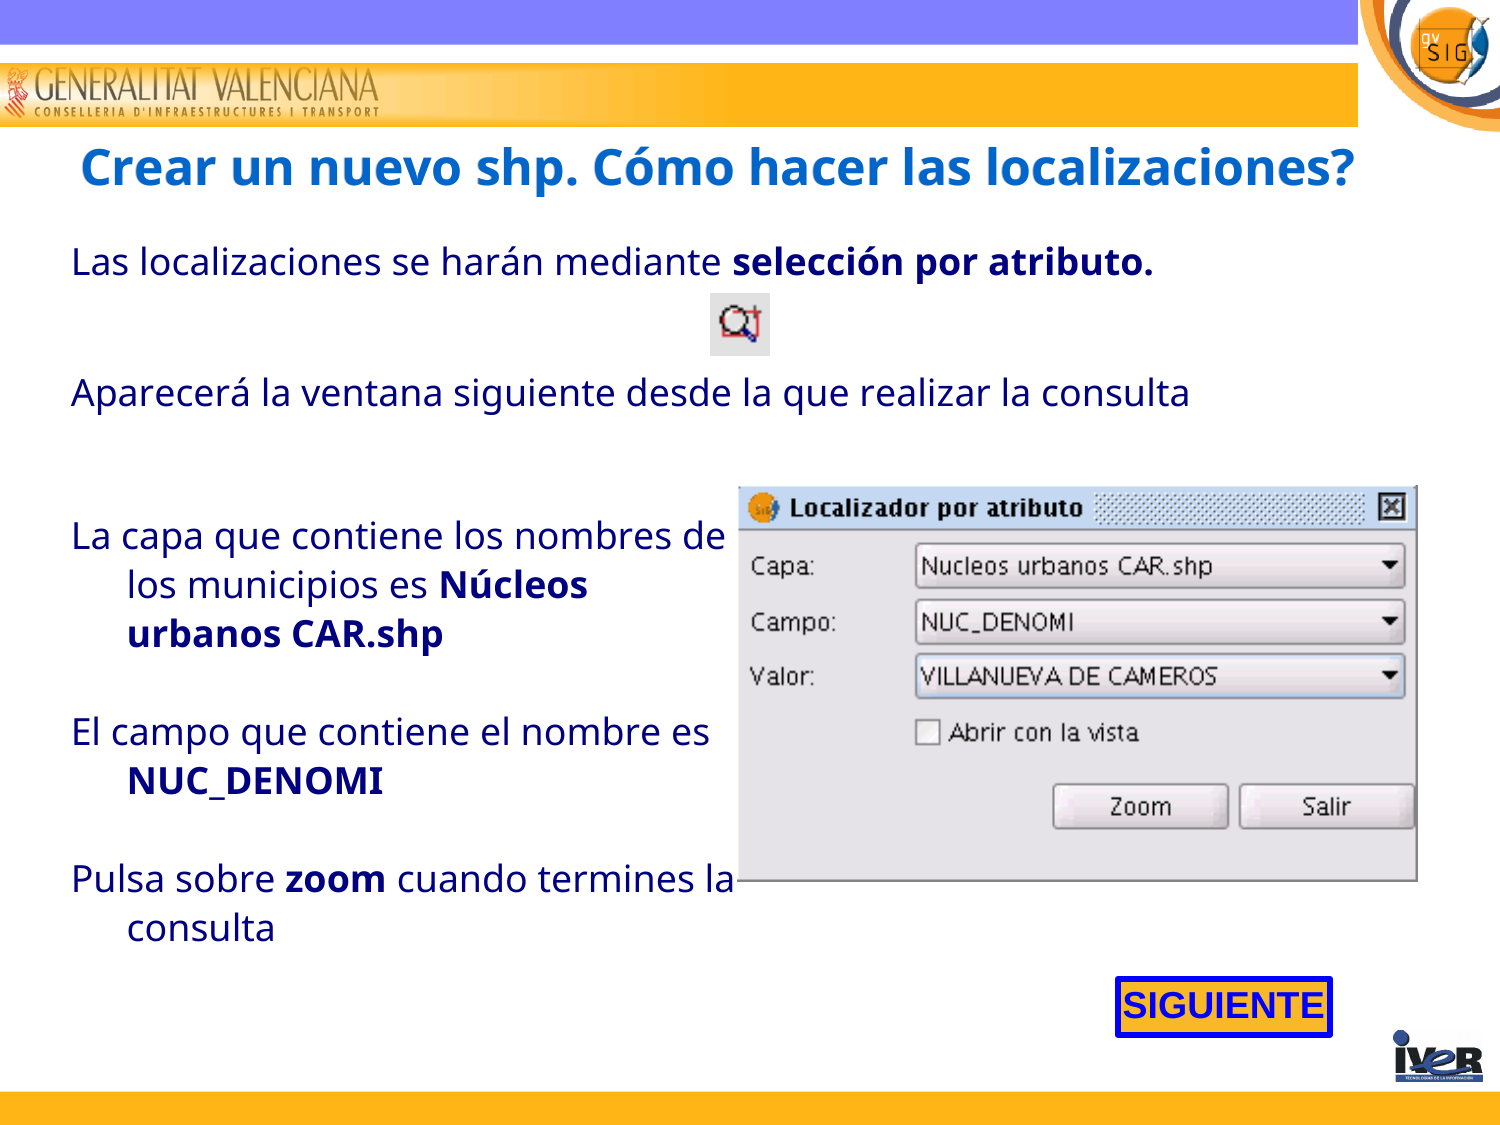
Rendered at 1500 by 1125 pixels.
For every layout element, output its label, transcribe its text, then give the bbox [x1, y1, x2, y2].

list Las localizaciones se harán mediante selección por atributo. Aparecerá la ventana siguiente desde la que realizar la consulta [70, 235, 1436, 986]
picture [1393, 1030, 1483, 1082]
title Crear un nuevo shp. Cómo hacer las localizaciones? [77, 65, 1359, 235]
picture [741, 485, 1418, 882]
text_box La capa que contiene los nombres de los municipios es Núcleos urbanos CAR.shp El campo que contiene el nombre es NUC_DENOMI Pulsa sobre zoom cuando termines la consulta [70, 459, 741, 1125]
text_box SIGUIENTE [1117, 978, 1330, 1035]
picture [1358, 0, 1500, 133]
picture [710, 293, 770, 356]
